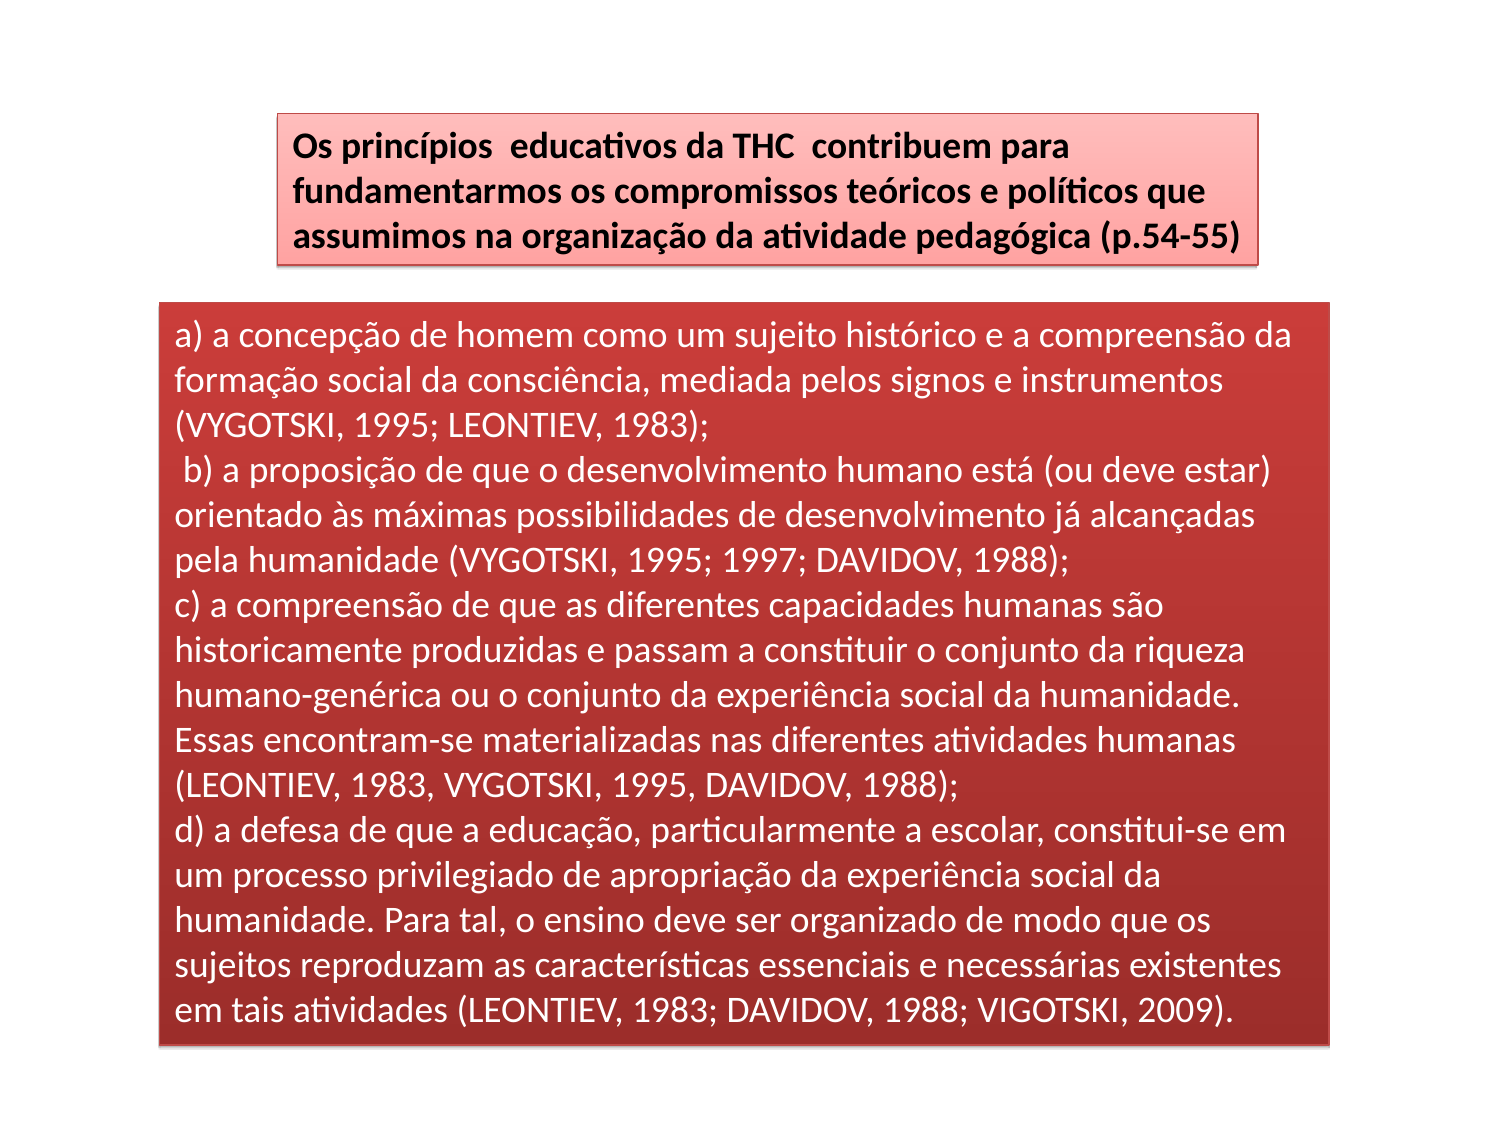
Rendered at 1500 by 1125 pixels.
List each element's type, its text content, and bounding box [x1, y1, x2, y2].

text_box Os princípios educativos da THC contribuem para fundamentarmos os compromissos teóricos e políticos que assumimos na organização da atividade pedagógica (p.54-55) [277, 113, 1258, 266]
text_box a) a concepção de homem como um sujeito histórico e a compreensão da formação social da consciência, mediada pelos signos e instrumentos (VYGOTSKI, 1995; LEONTIEV, 1983); b) a proposição de que o desenvolvimento humano está (ou deve estar) orientado às máximas possibilidades de desenvolvimento já alcançadas pela humanidade (VYGOTSKI, 1995; 1997; DAVIDOV, 1988); c) a compreensão de que as diferentes capacidades humanas são historicamente produzidas e passam a constituir o conjunto da riqueza humano-genérica ou o conjunto da experiência social da humanidade. Essas encontram-se materializadas nas diferentes atividades humanas (LEONTIEV, 1983, VYGOTSKI, 1995, DAVIDOV, 1988); d) a defesa de que a educação, particularmente a escolar, constitui-se em um processo privilegiado de apropriação da experiência social da humanidade. Para tal, o ensino deve ser organizado de modo que os sujeitos reproduzam as características essenciais e necessárias existentes em tais atividades (LEONTIEV, 1983; DAVIDOV, 1988; VIGOTSKI, 2009). [159, 302, 1329, 1045]
